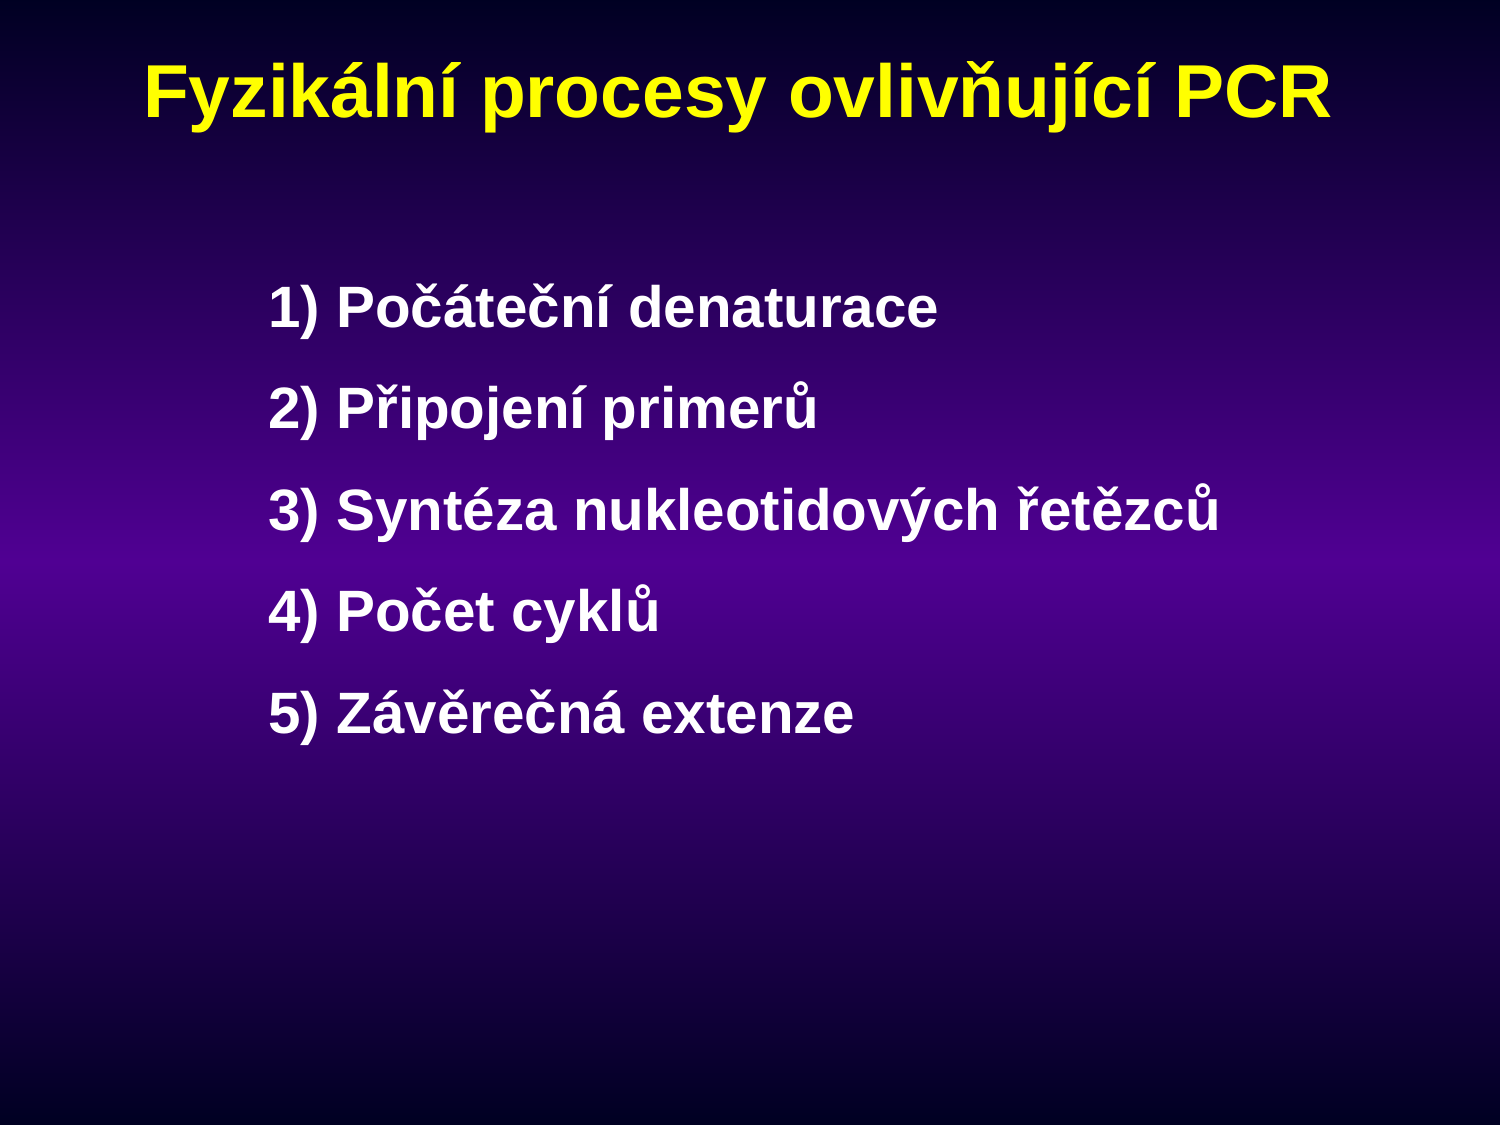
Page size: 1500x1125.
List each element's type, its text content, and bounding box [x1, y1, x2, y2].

title Fyzikální procesy ovlivňující PCR [64, 35, 1413, 149]
text_box 1) Počáteční denaturace 2) Připojení primerů 3) Syntéza nukleotidových řetězců 4) Počet cyklů 5) Závěrečná extenze [253, 267, 1306, 754]
